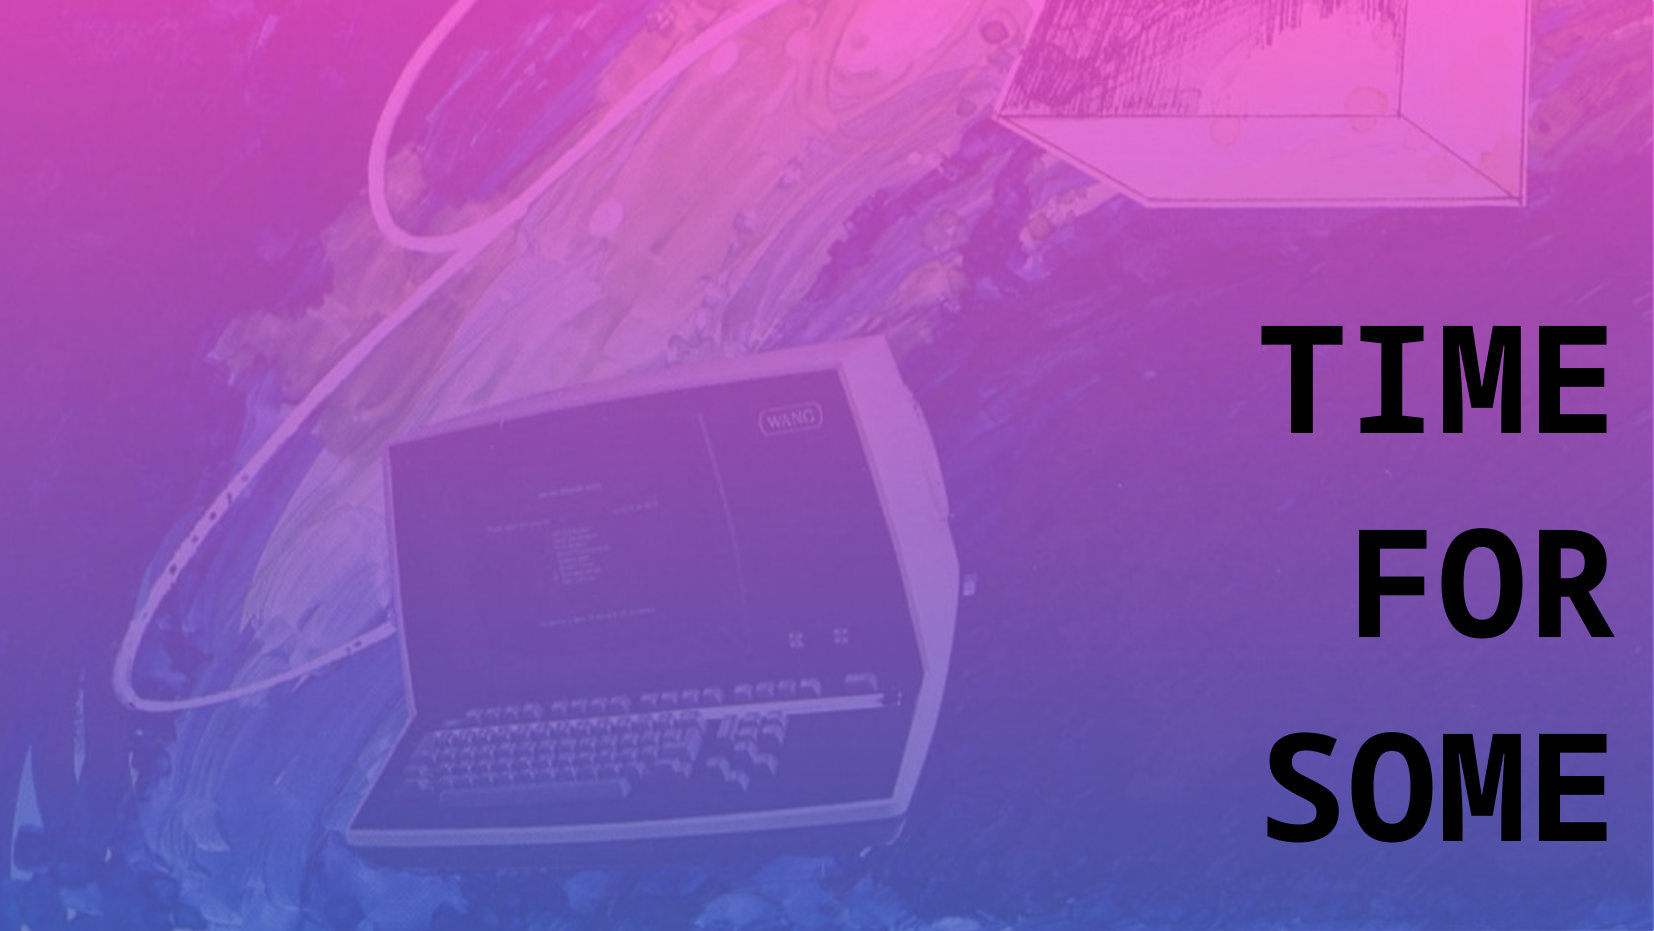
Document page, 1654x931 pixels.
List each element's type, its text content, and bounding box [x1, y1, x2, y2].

picture [0, 0, 1654, 931]
text_box TIME FOR SOME HISTORY [1062, 265, 1618, 887]
